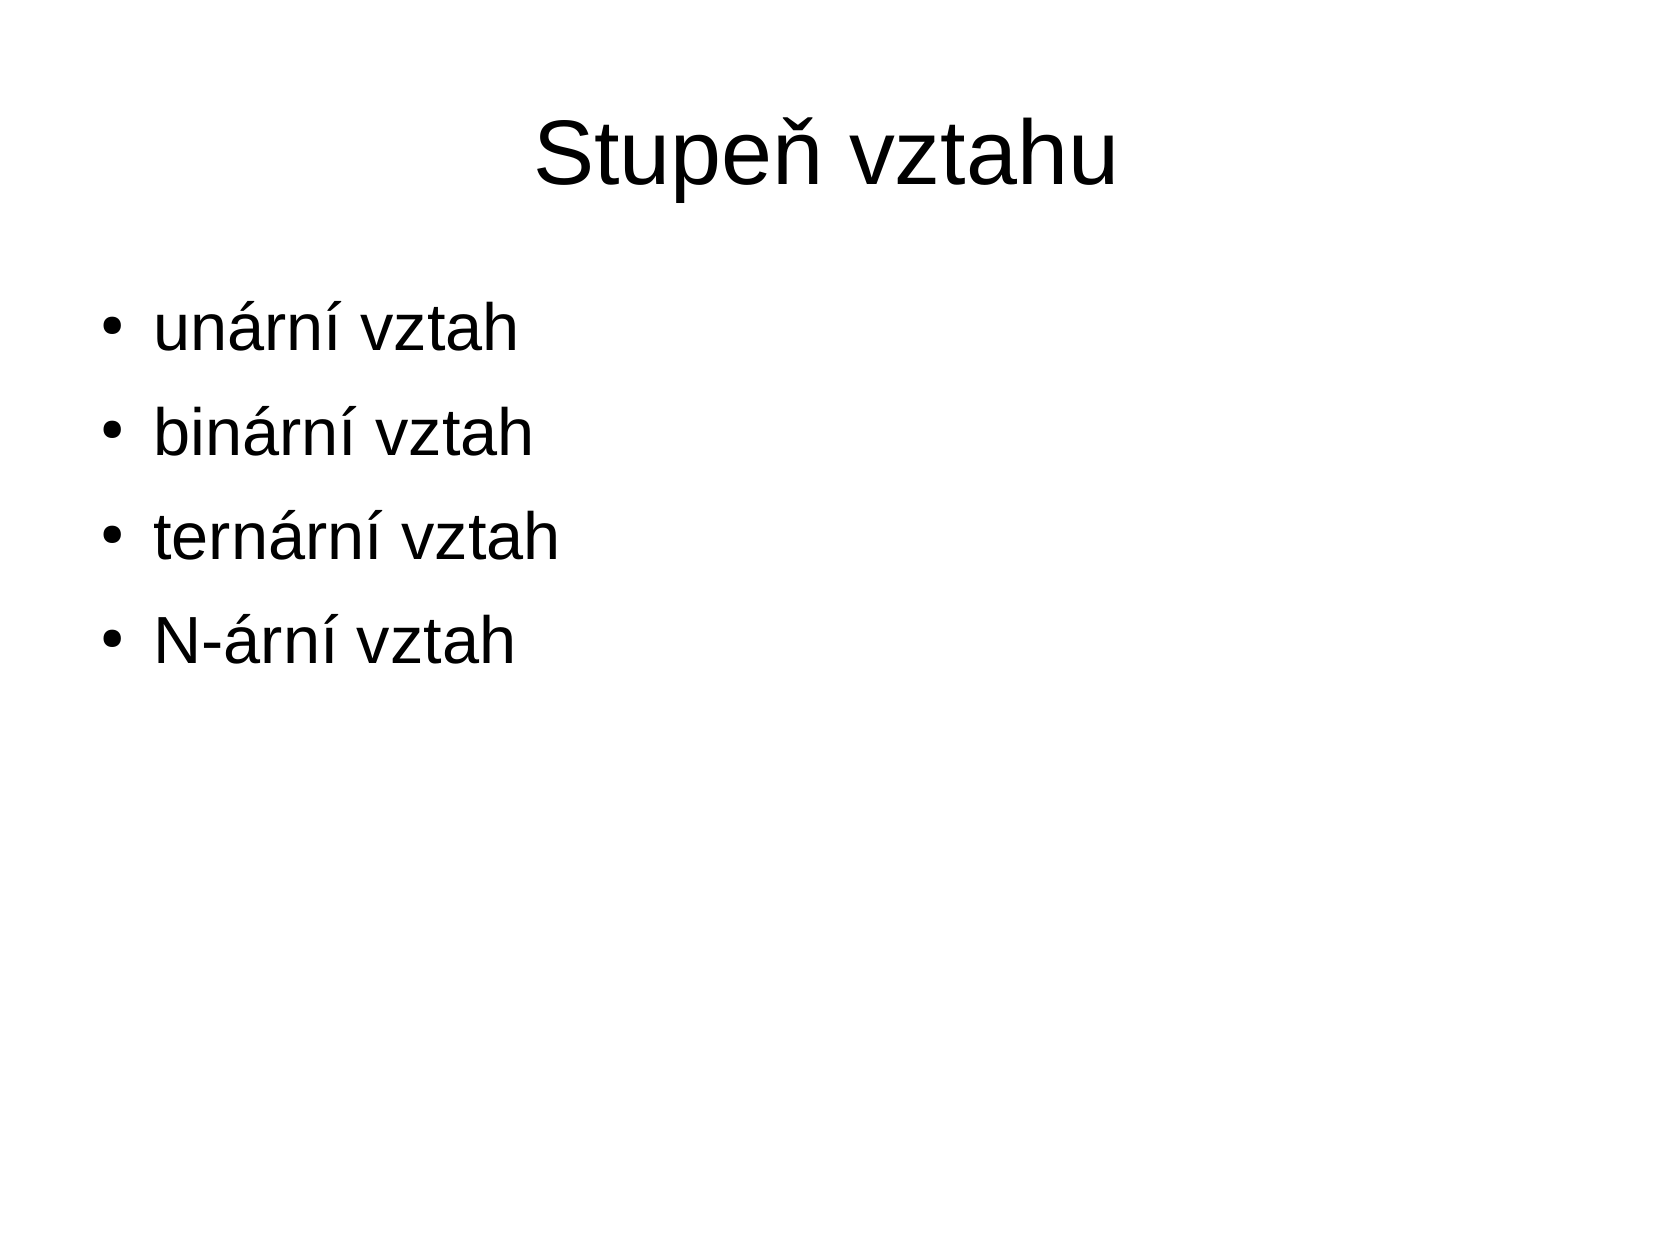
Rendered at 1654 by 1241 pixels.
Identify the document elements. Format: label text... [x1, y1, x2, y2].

title Stupeň vztahu [82, 49, 1571, 257]
list unární vztah binární vztah ternární vztah N-ární vztah [82, 290, 1571, 1010]
